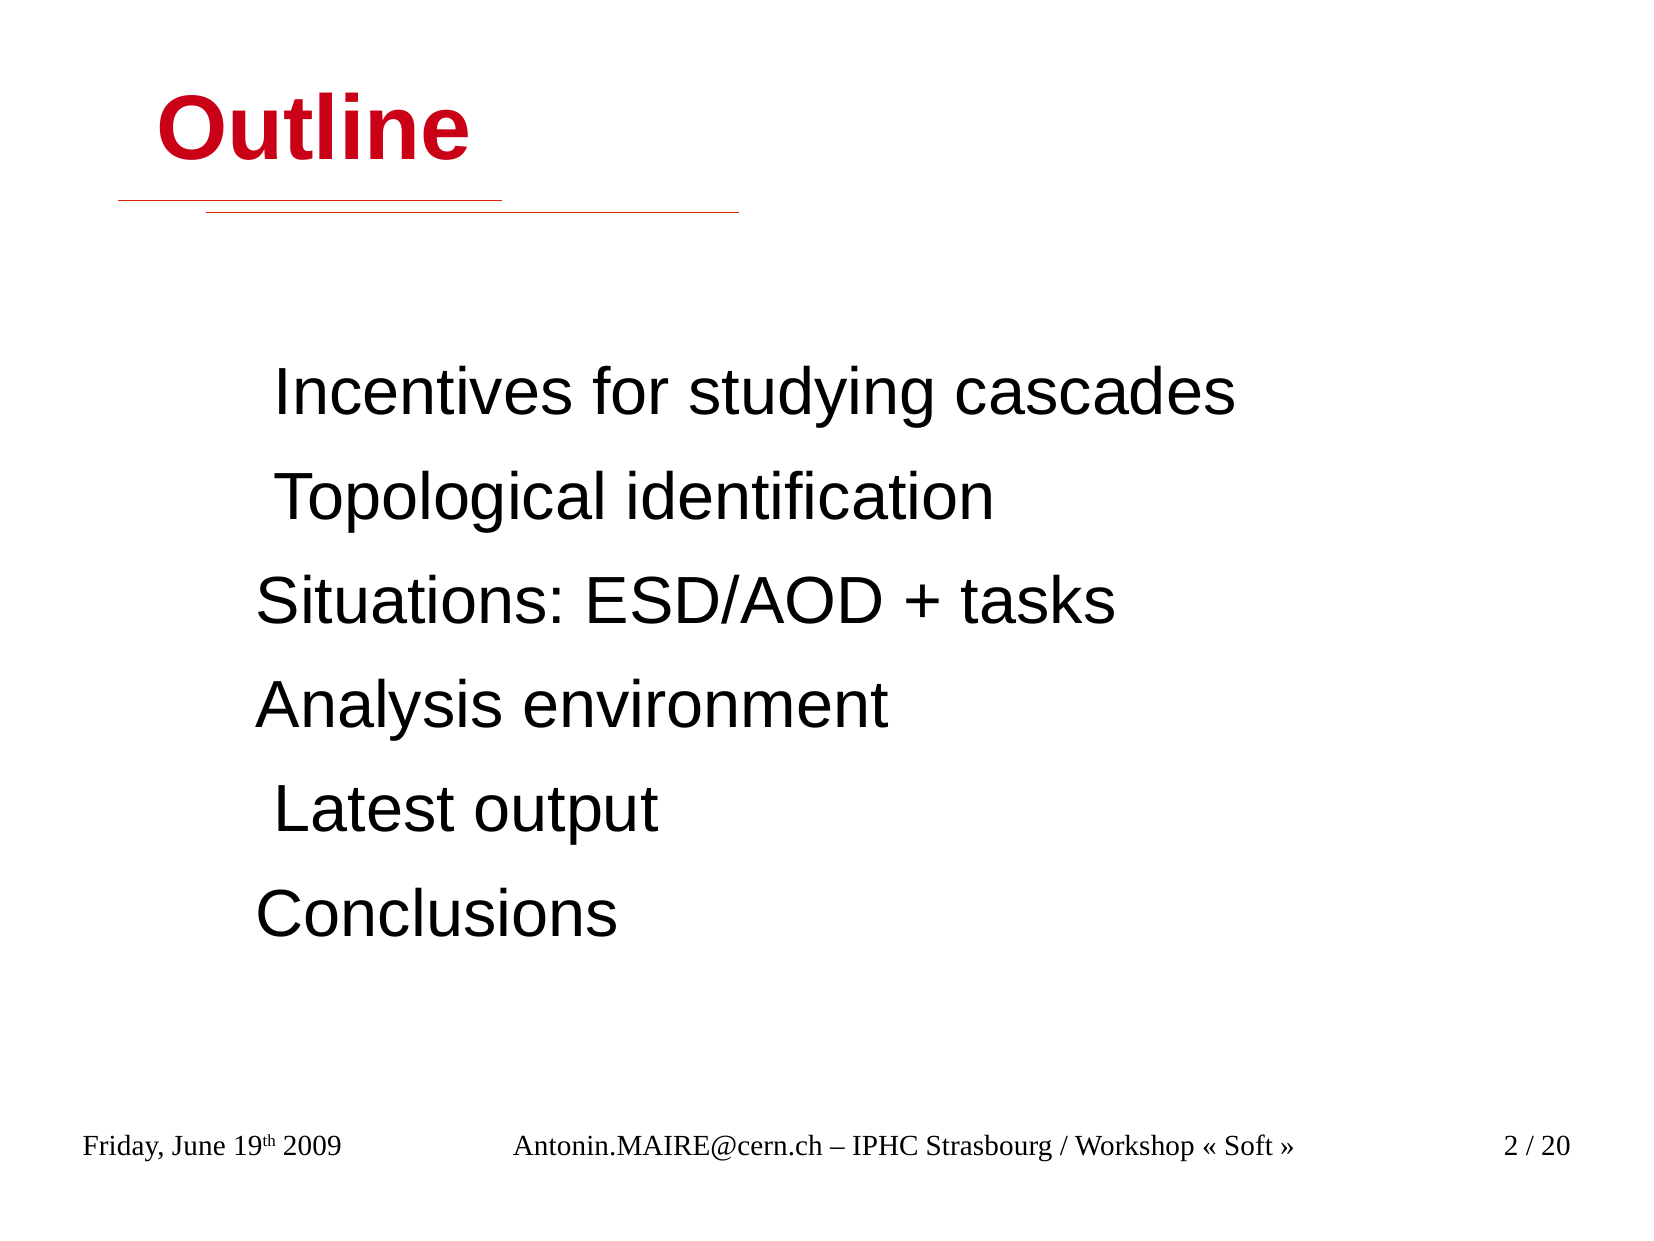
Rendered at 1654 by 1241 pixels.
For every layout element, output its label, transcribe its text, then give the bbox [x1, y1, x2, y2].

list Incentives for studying cascades Topological identification Situations: ESD/AOD + tasks Analysis environment Latest output Conclusions [200, 354, 1577, 1069]
title Outline [82, 49, 1571, 207]
